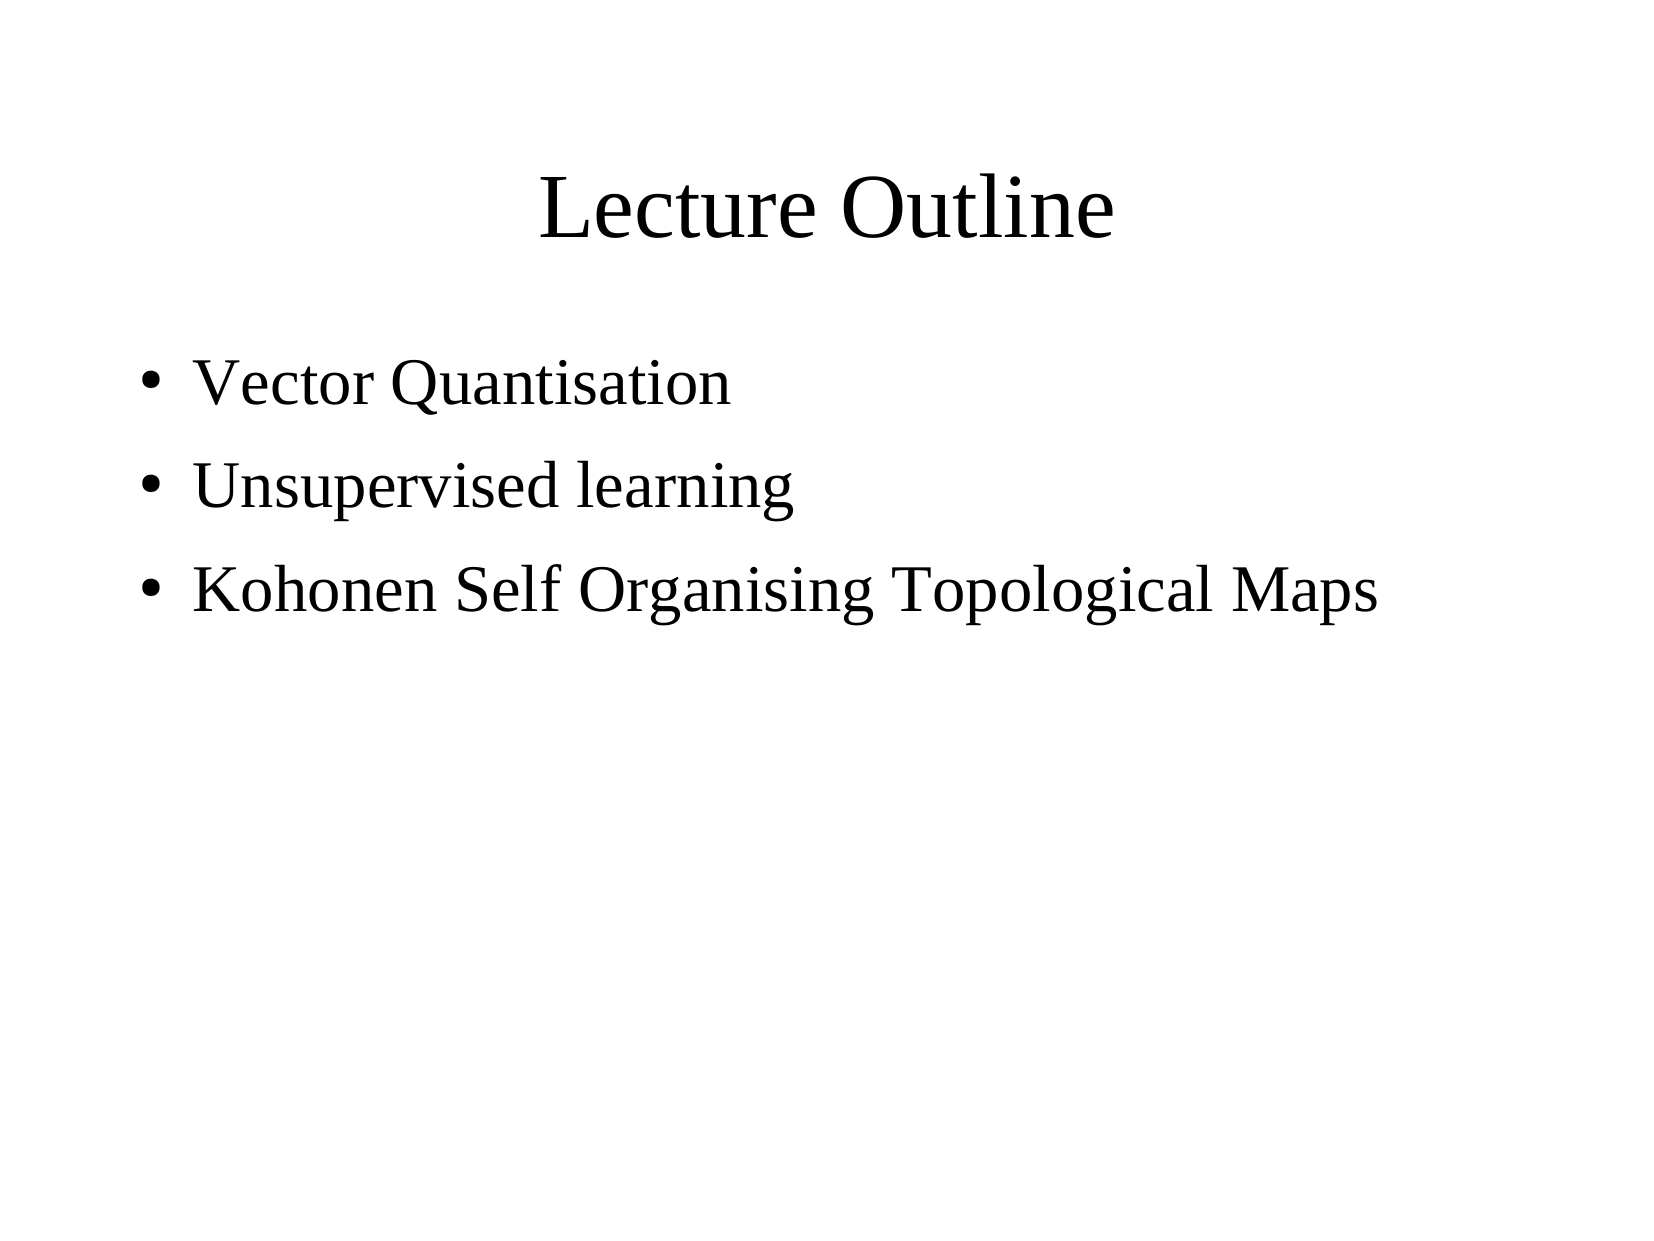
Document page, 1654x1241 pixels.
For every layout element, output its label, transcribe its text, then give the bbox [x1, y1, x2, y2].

list Vector Quantisation Unsupervised learning Kohonen Self Organising Topological Maps [121, 344, 1534, 1127]
title Lecture Outline [121, 102, 1534, 311]
